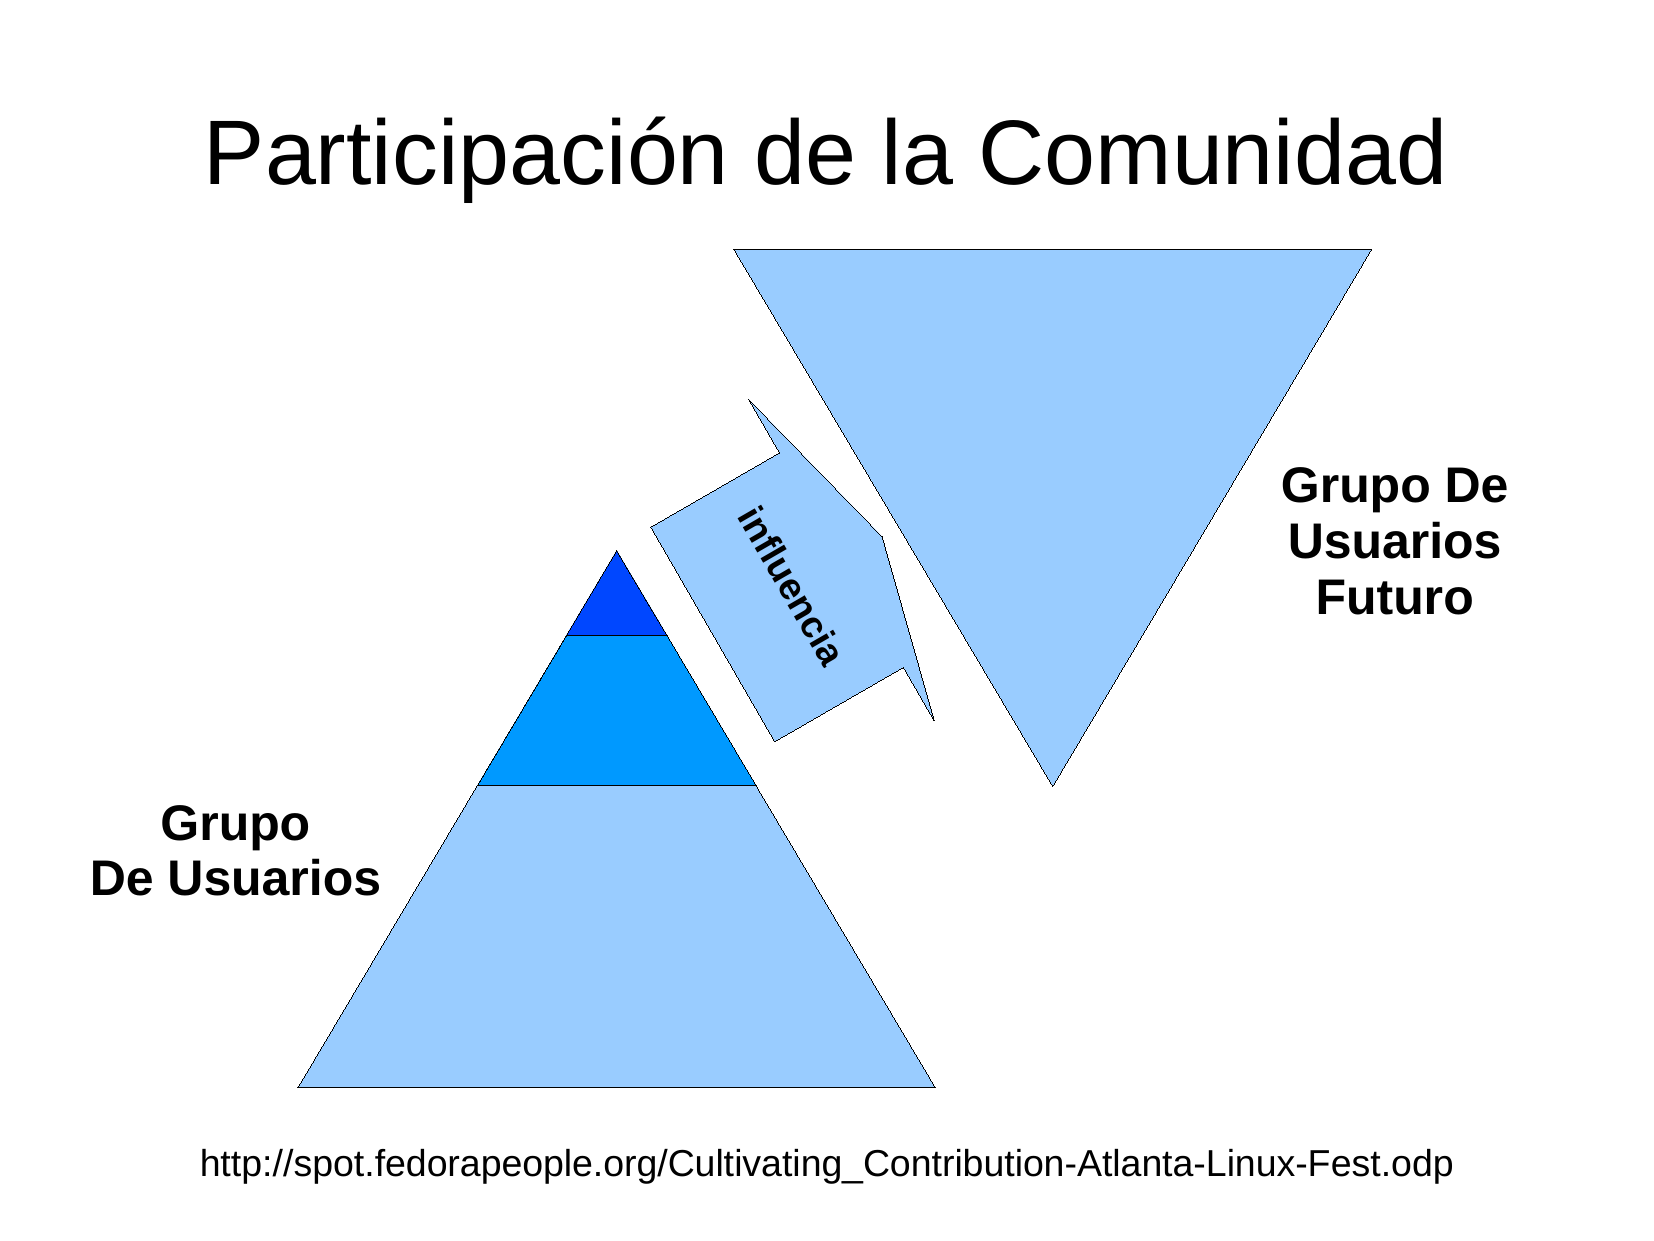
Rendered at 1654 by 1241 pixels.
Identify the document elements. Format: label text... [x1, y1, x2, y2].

text_box [733, 249, 1372, 787]
text_box Grupo De Usuarios Futuro [1266, 450, 1524, 633]
title Participación de la Comunidad [82, 56, 1571, 250]
text_box [650, 399, 935, 742]
text_box http://spot.fedorapeople.org/Cultivating_Contribution-Atlanta-Linux-Fest.odp [185, 1134, 1469, 1192]
text_box Grupo De Usuarios [75, 787, 396, 952]
text_box [297, 550, 936, 1088]
text_box influencia [669, 483, 873, 725]
